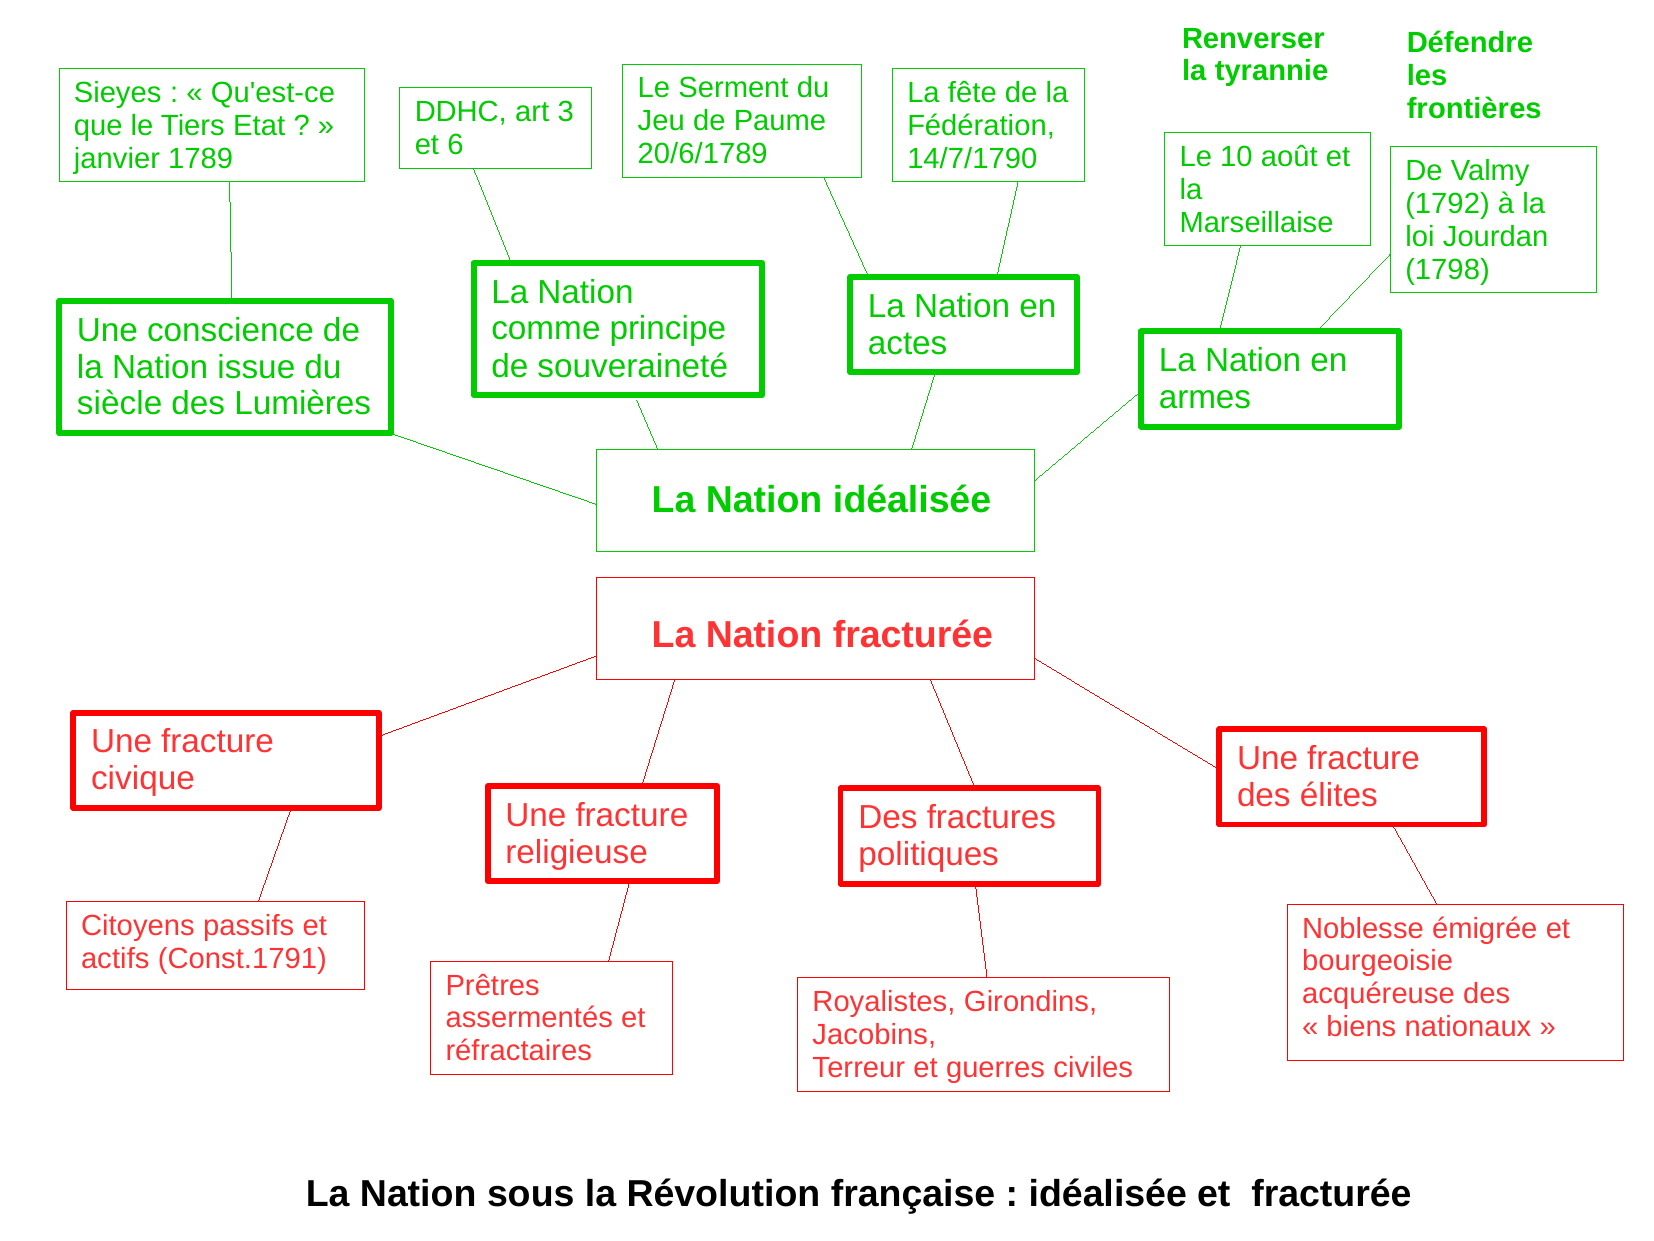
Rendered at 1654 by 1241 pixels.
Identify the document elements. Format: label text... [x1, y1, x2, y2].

text_box Défendre les frontières [1392, 18, 1594, 135]
text_box Renverser la tyrannie [1167, 14, 1369, 96]
text_box Une fracture civique [73, 712, 379, 808]
text_box De Valmy (1792) à la loi Jourdan (1798) [1390, 146, 1597, 293]
text_box Citoyens passifs et actifs (Const.1791) [66, 901, 365, 990]
text_box Noblesse émigrée et bourgeoisie acquéreuse des « biens nationaux » [1287, 904, 1624, 1061]
text_box Une fracture des élites [1219, 729, 1485, 825]
text_box Le Serment du Jeu de Paume 20/6/1789 [622, 64, 862, 178]
text_box La Nation comme principe de souveraineté [473, 262, 763, 396]
text_box La Nation en armes [1141, 331, 1400, 427]
text_box Des fractures politiques [840, 788, 1099, 884]
text_box Royalistes, Girondins, Jacobins, Terreur et guerres civiles [797, 977, 1170, 1092]
text_box La Nation en actes [850, 276, 1078, 373]
text_box La Nation idéalisée [636, 471, 1007, 530]
text_box Prêtres assermentés et réfractaires [430, 961, 673, 1075]
text_box La Nation fracturée [636, 606, 1009, 665]
text_box La Nation sous la Révolution française : idéalisée et fracturée [291, 1164, 1427, 1223]
text_box Une conscience de la Nation issue du siècle des Lumières [59, 300, 391, 434]
text_box Sieyes : « Qu'est-ce que le Tiers Etat ? » janvier 1789 [59, 68, 365, 182]
text_box Une fracture religieuse [487, 786, 718, 882]
text_box DDHC, art 3 et 6 [399, 87, 592, 169]
text_box La fête de la Fédération, 14/7/1790 [892, 68, 1085, 182]
text_box Le 10 août et la Marseillaise [1164, 132, 1371, 246]
